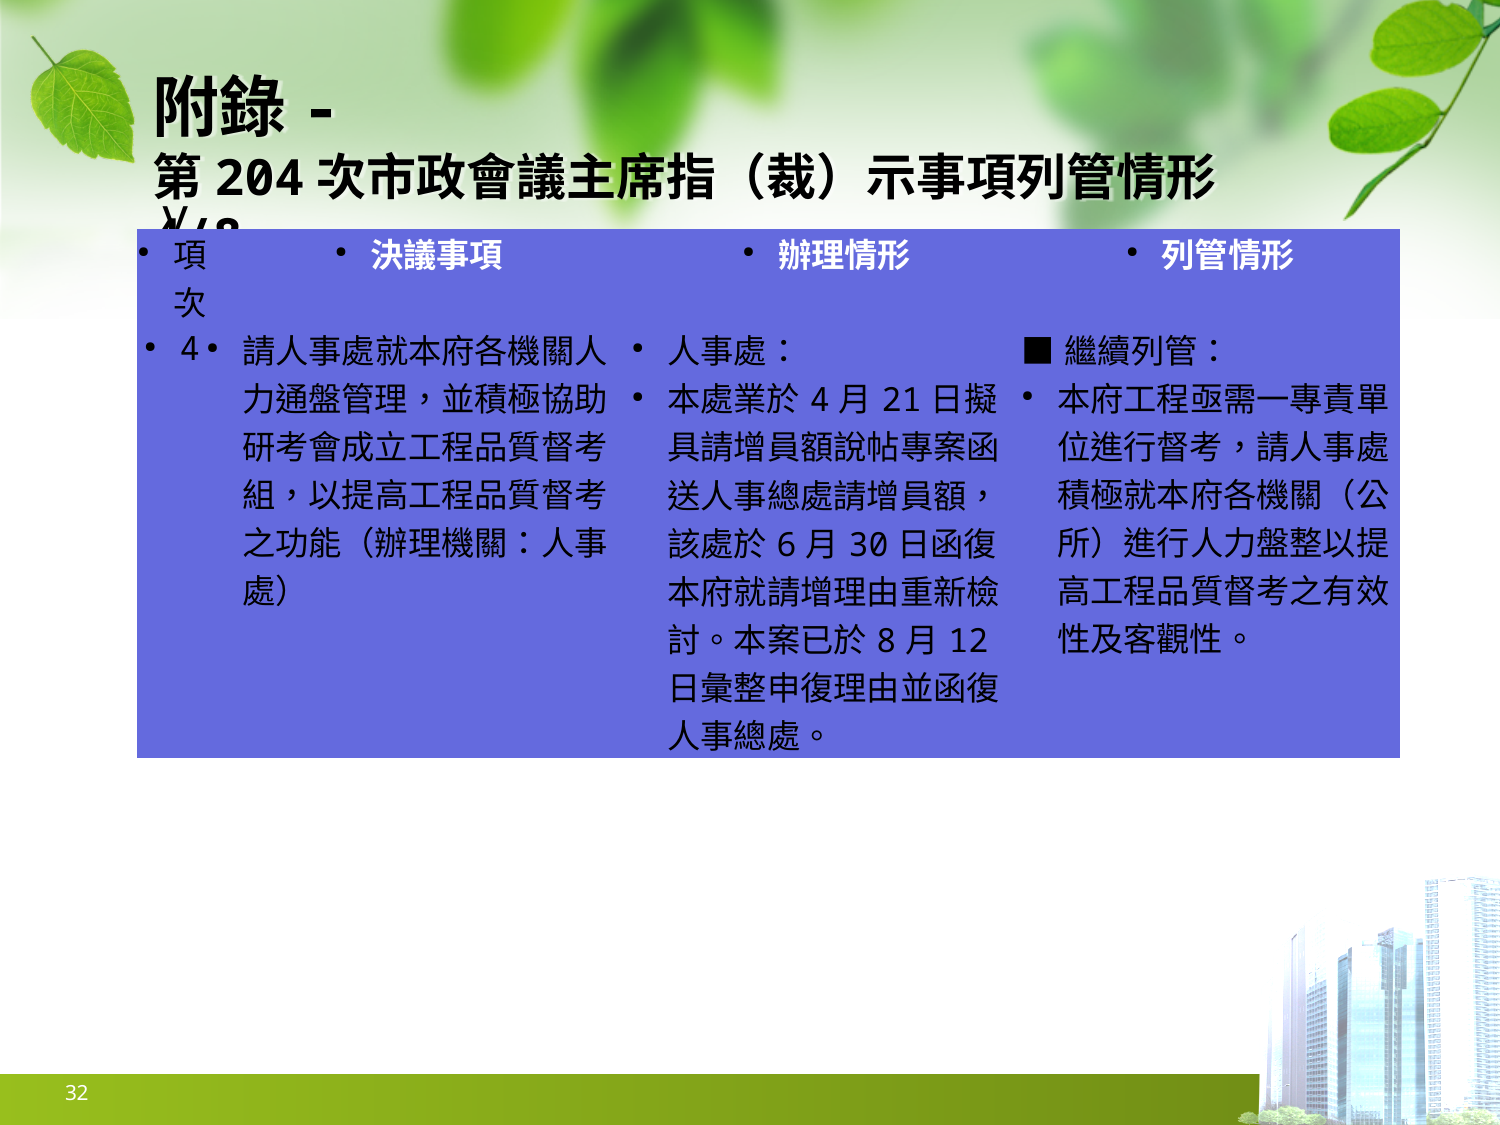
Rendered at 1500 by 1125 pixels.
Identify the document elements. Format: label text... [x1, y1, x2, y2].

table_header 列管情形 [1022, 229, 1400, 325]
table_header 項次 [137, 229, 207, 325]
text_box 32 [50, 1072, 138, 1113]
table_header 辦理情形 [632, 229, 1022, 325]
table_cell 人事處： 本處業於4月21日擬具請增員額說帖專案函送人事總處請增員額，該處於6月30日函復本府就請增理由重新檢討。本案已於8月12日彙整申復理由並函復人事總處。 [632, 325, 1022, 758]
table_cell 請人事處就本府各機關人力通盤管理，並積極協助研考會成立工程品質督考組，以提高工程品質督考之功能（辦理機關：人事處） [207, 325, 632, 758]
title 附錄- 第204次市政會議主席指（裁）示事項列管情形 4/8 [137, 57, 1325, 150]
table_cell ■繼續列管： 本府工程亟需一專責單位進行督考，請人事處積極就本府各機關（公所）進行人力盤整以提高工程品質督考之有效性及客觀性。 [1022, 325, 1400, 758]
table_cell 4 [137, 325, 207, 758]
table_header 決議事項 [207, 229, 632, 325]
list [147, 172, 1317, 229]
